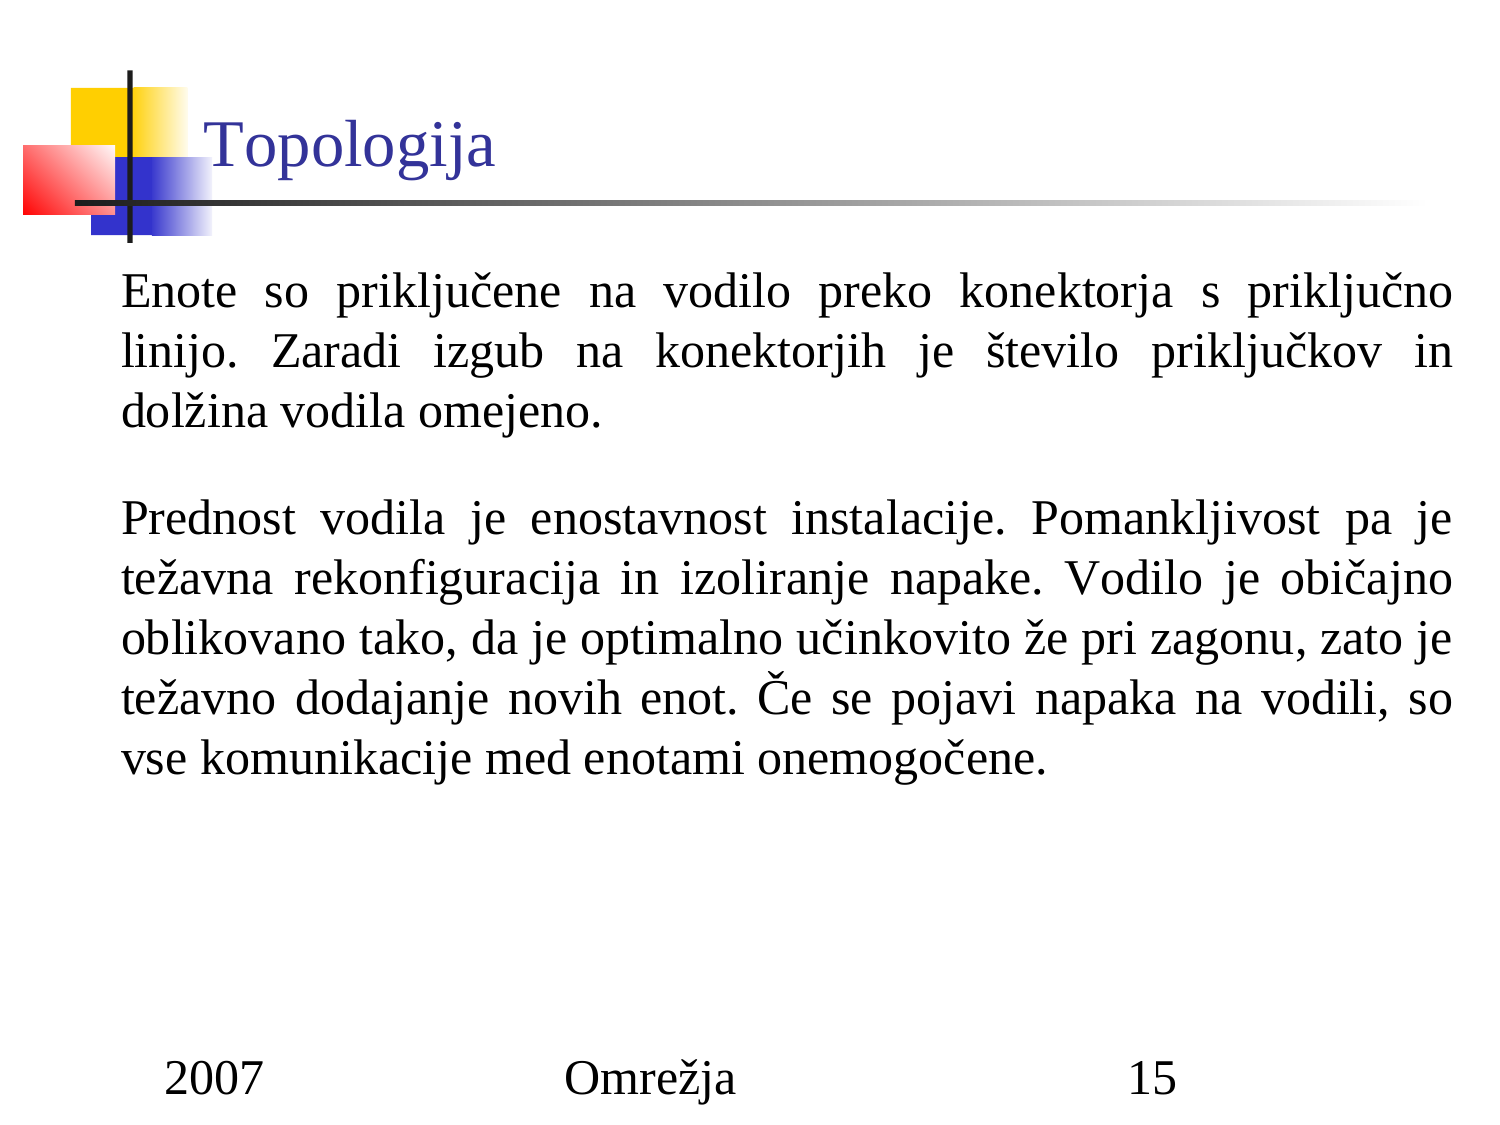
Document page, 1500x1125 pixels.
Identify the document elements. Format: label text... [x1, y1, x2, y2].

title Topologija [188, 92, 1468, 188]
list Enote so priključene na vodilo preko konektorja s priključno linijo. Zaradi izgub na konektorjih je število priključkov in dolžina vodila omejeno. Prednost vodila je enostavnost instalacije. Pomankljivost pa je težavna rekonfiguracija in izoliranje napake. Vodilo je običajno oblikovano tako, da je optimalno učinkovito že pri zagonu, zato je težavno dodajanje novih enot. Če se pojavi napaka na vodili, so vse komunikacije med enotami onemogočene. [50, 249, 1469, 1007]
